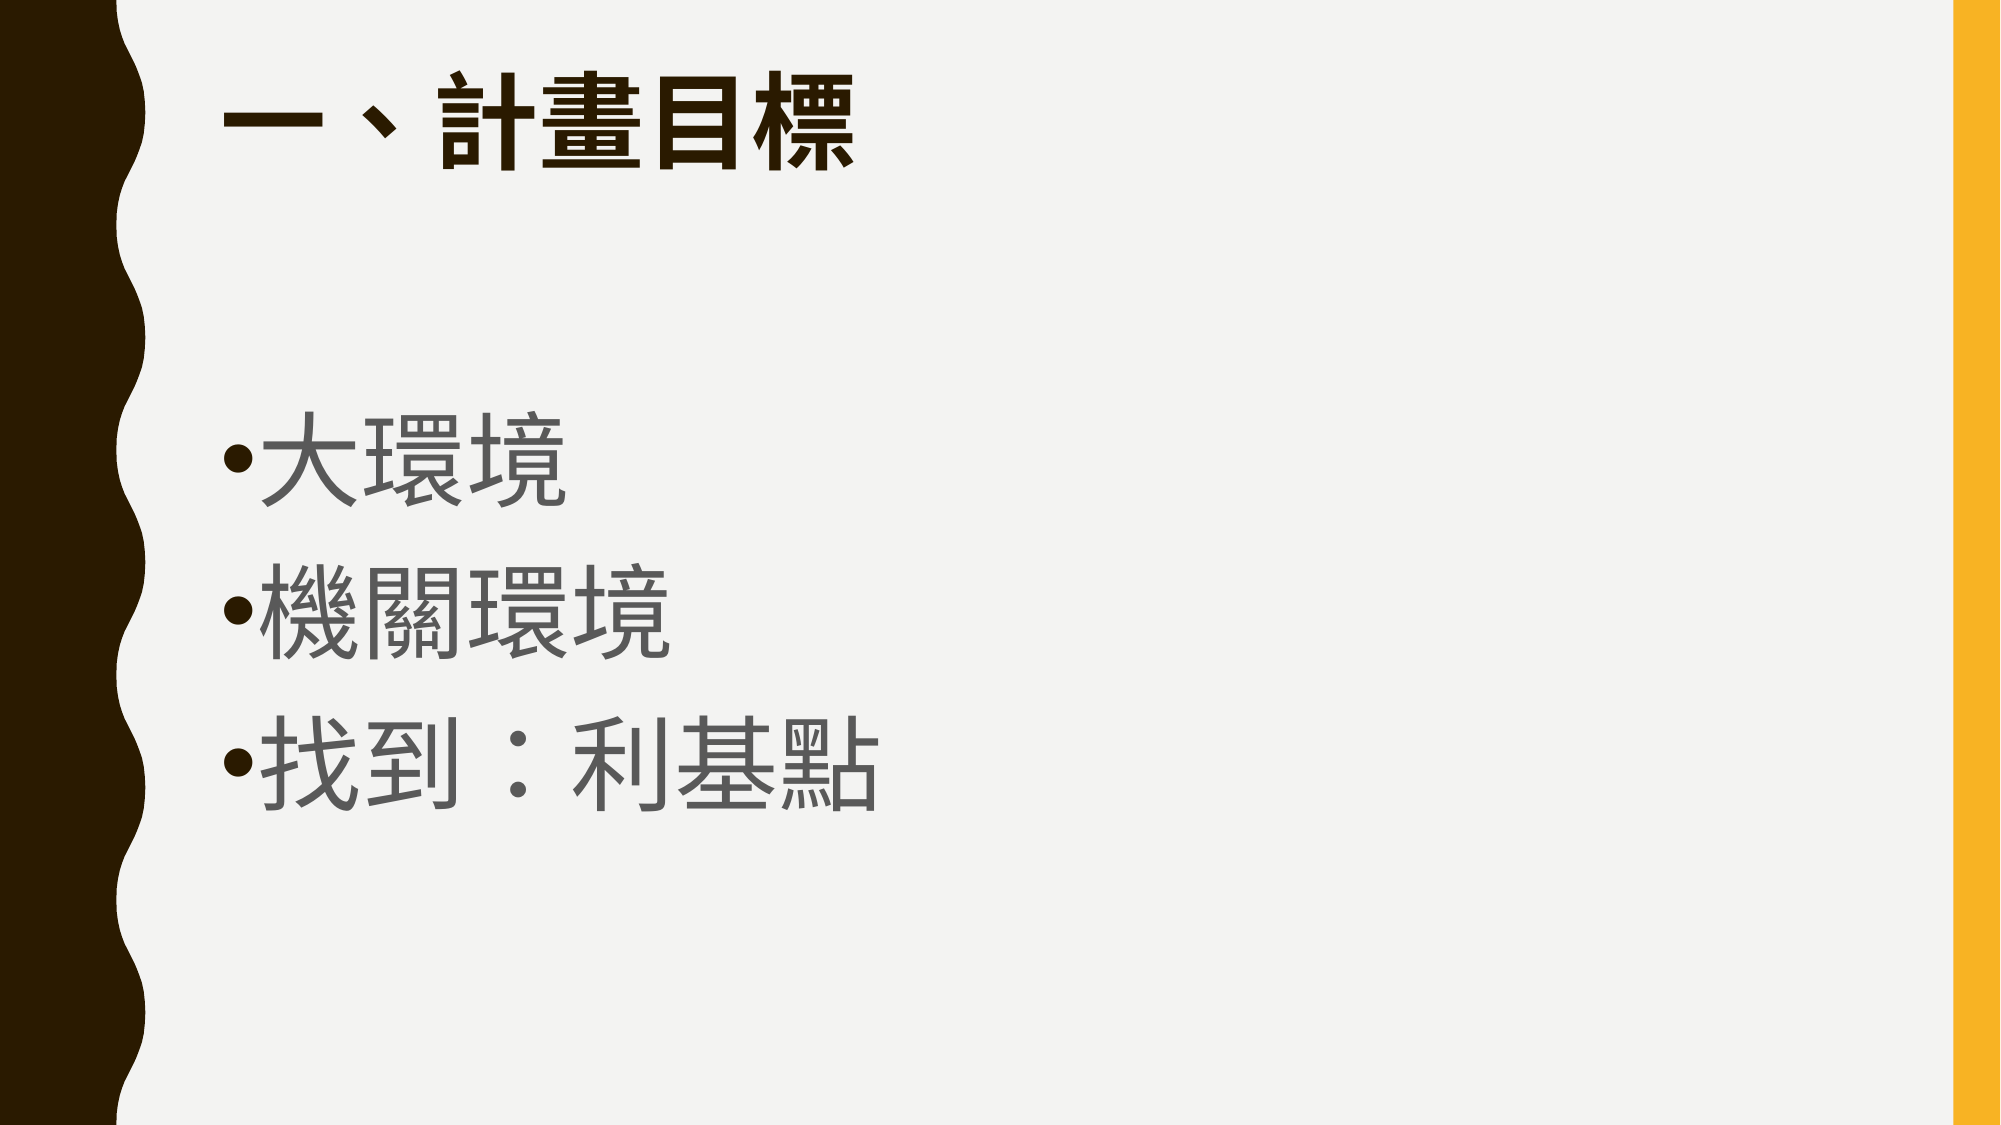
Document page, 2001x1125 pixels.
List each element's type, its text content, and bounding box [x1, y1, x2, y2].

title 一、計畫目標 [205, 62, 1875, 308]
list 大環境 機關環境 找到：利基點 [205, 375, 1875, 965]
